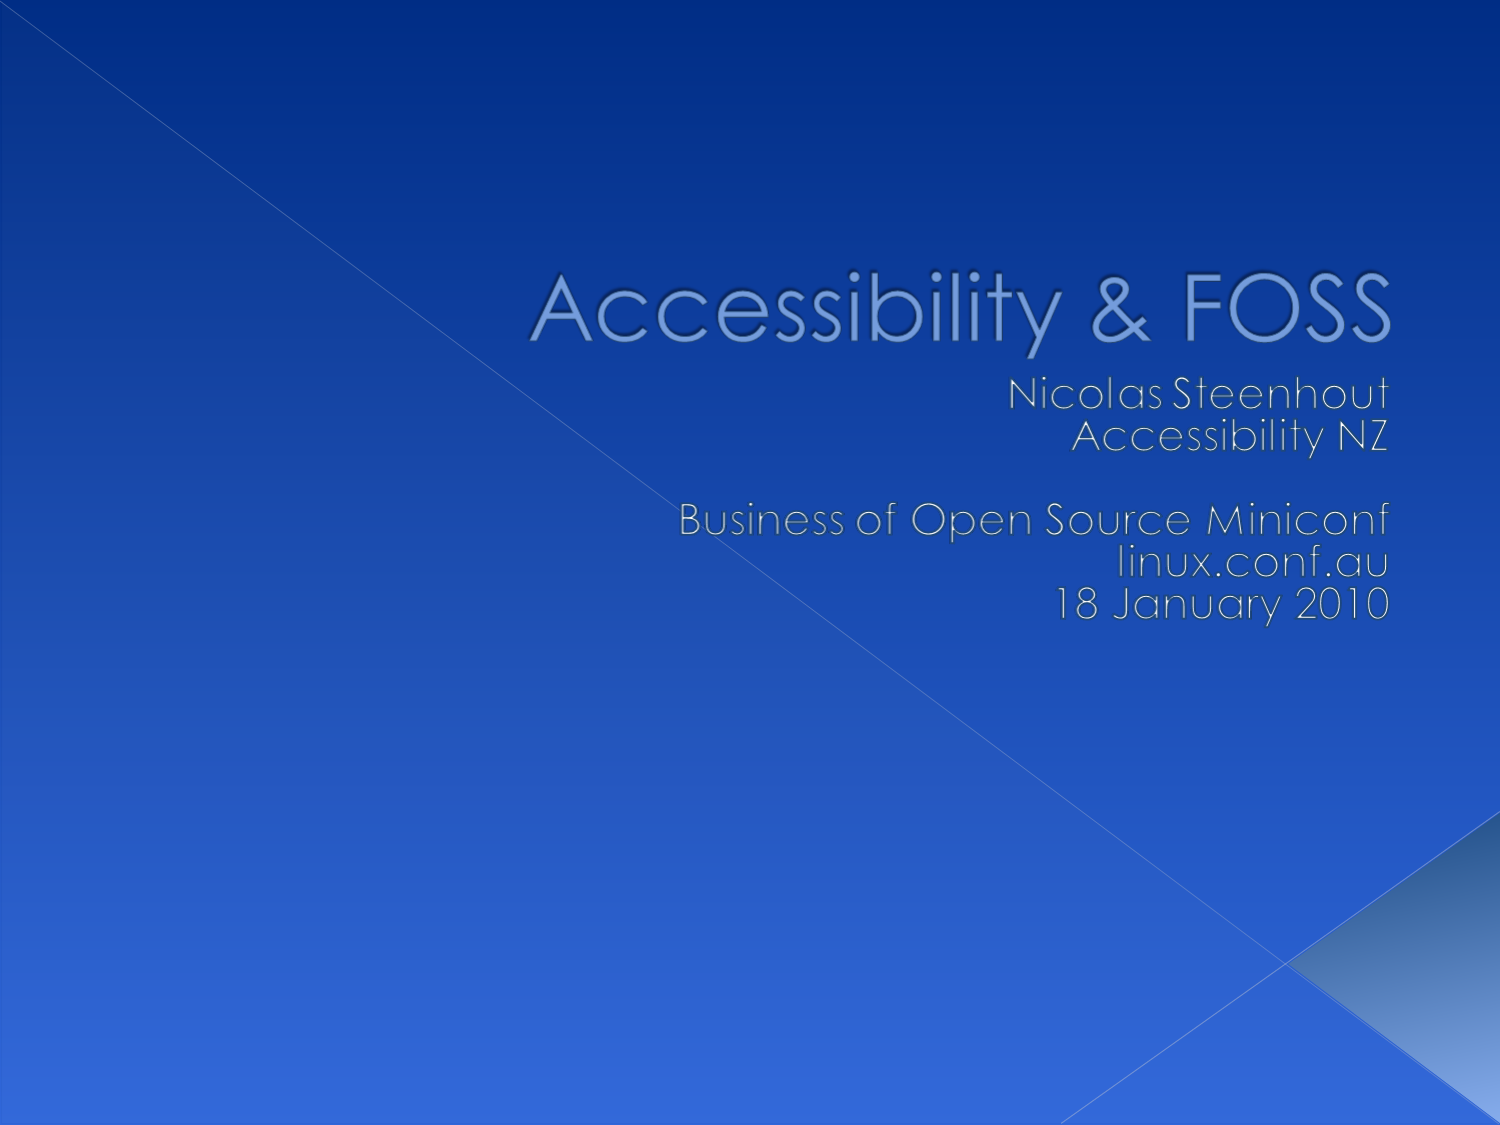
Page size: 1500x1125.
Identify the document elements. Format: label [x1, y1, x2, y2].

text_box [87, 126, 1454, 659]
